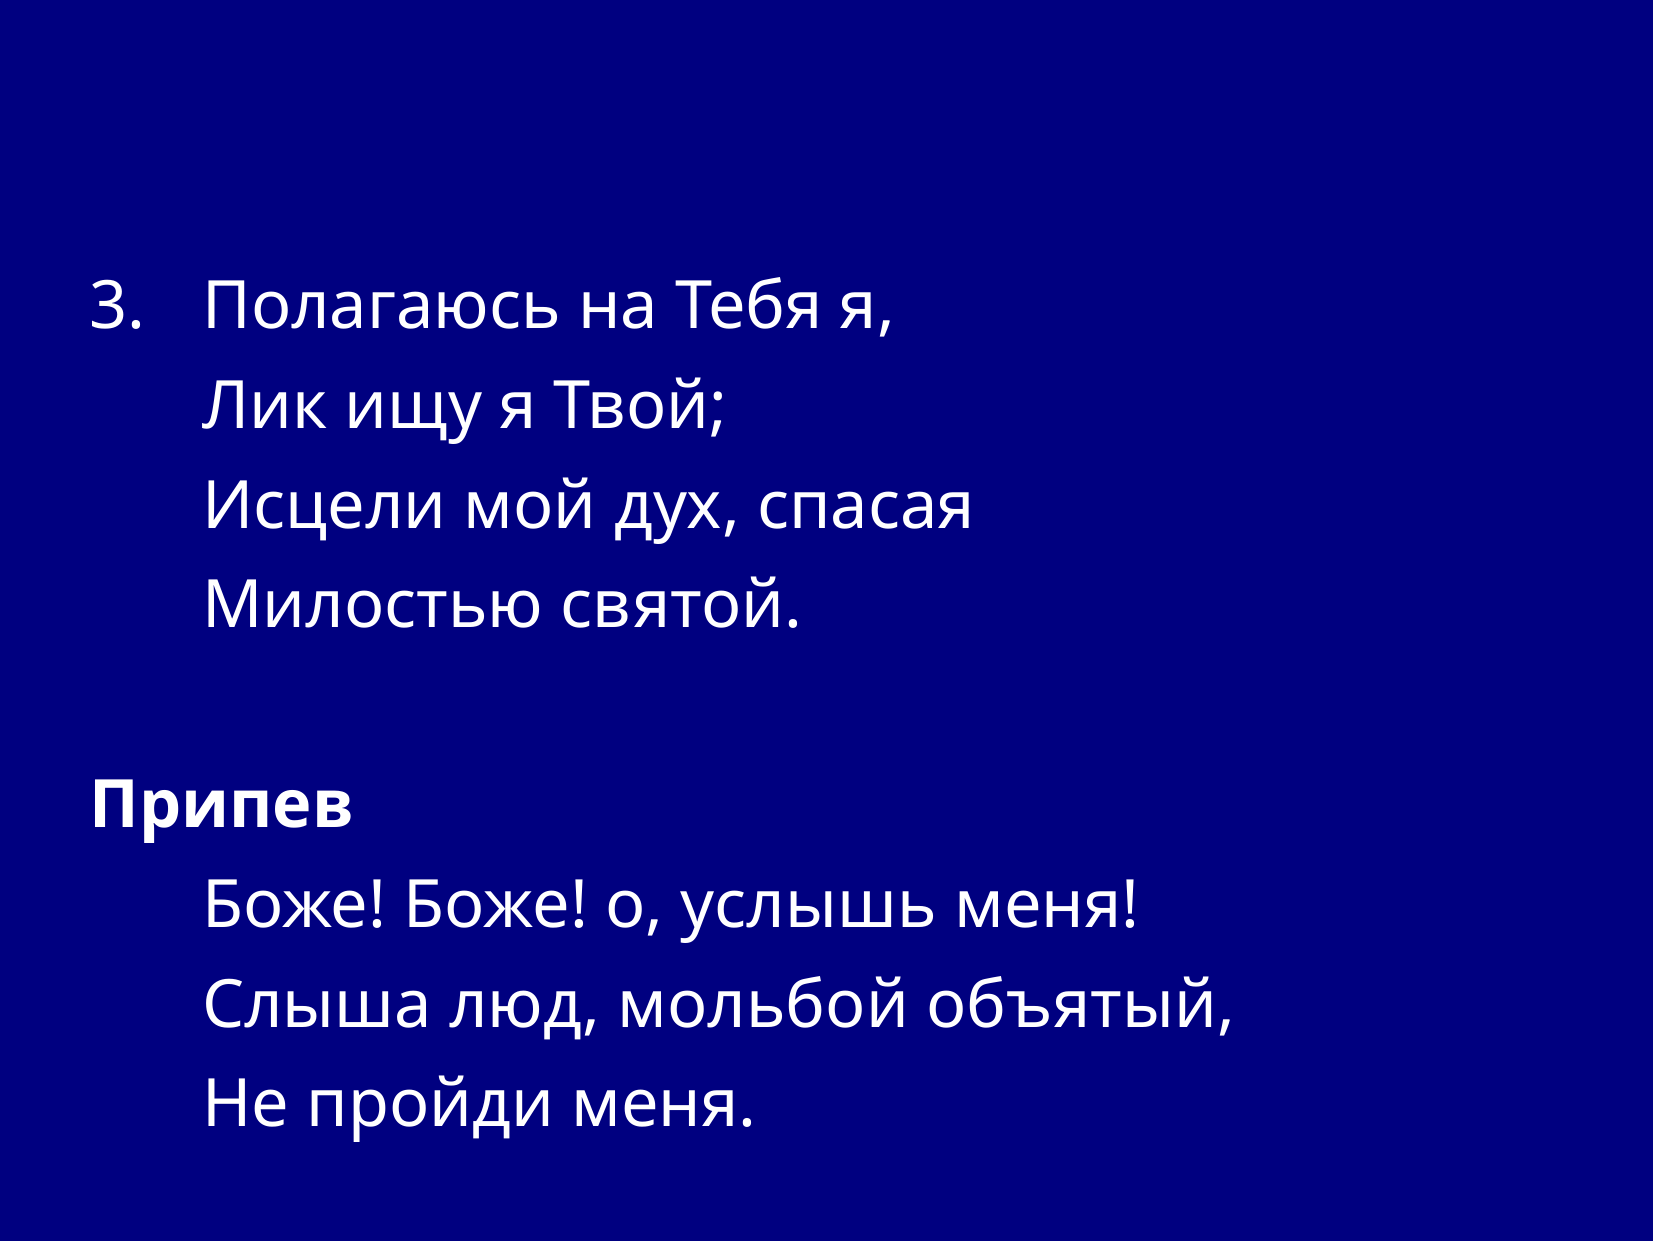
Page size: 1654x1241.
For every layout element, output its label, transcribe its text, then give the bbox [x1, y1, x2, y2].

text_box 3. Полагаюсь на Тебя я, Лик ищу я Твой; Исцели мой дух, спасая Милостью святой. Припев Боже! Боже! о, услышь меня! Слыша люд, мольбой объятый, Не пройди меня. [75, 150, 1576, 1163]
